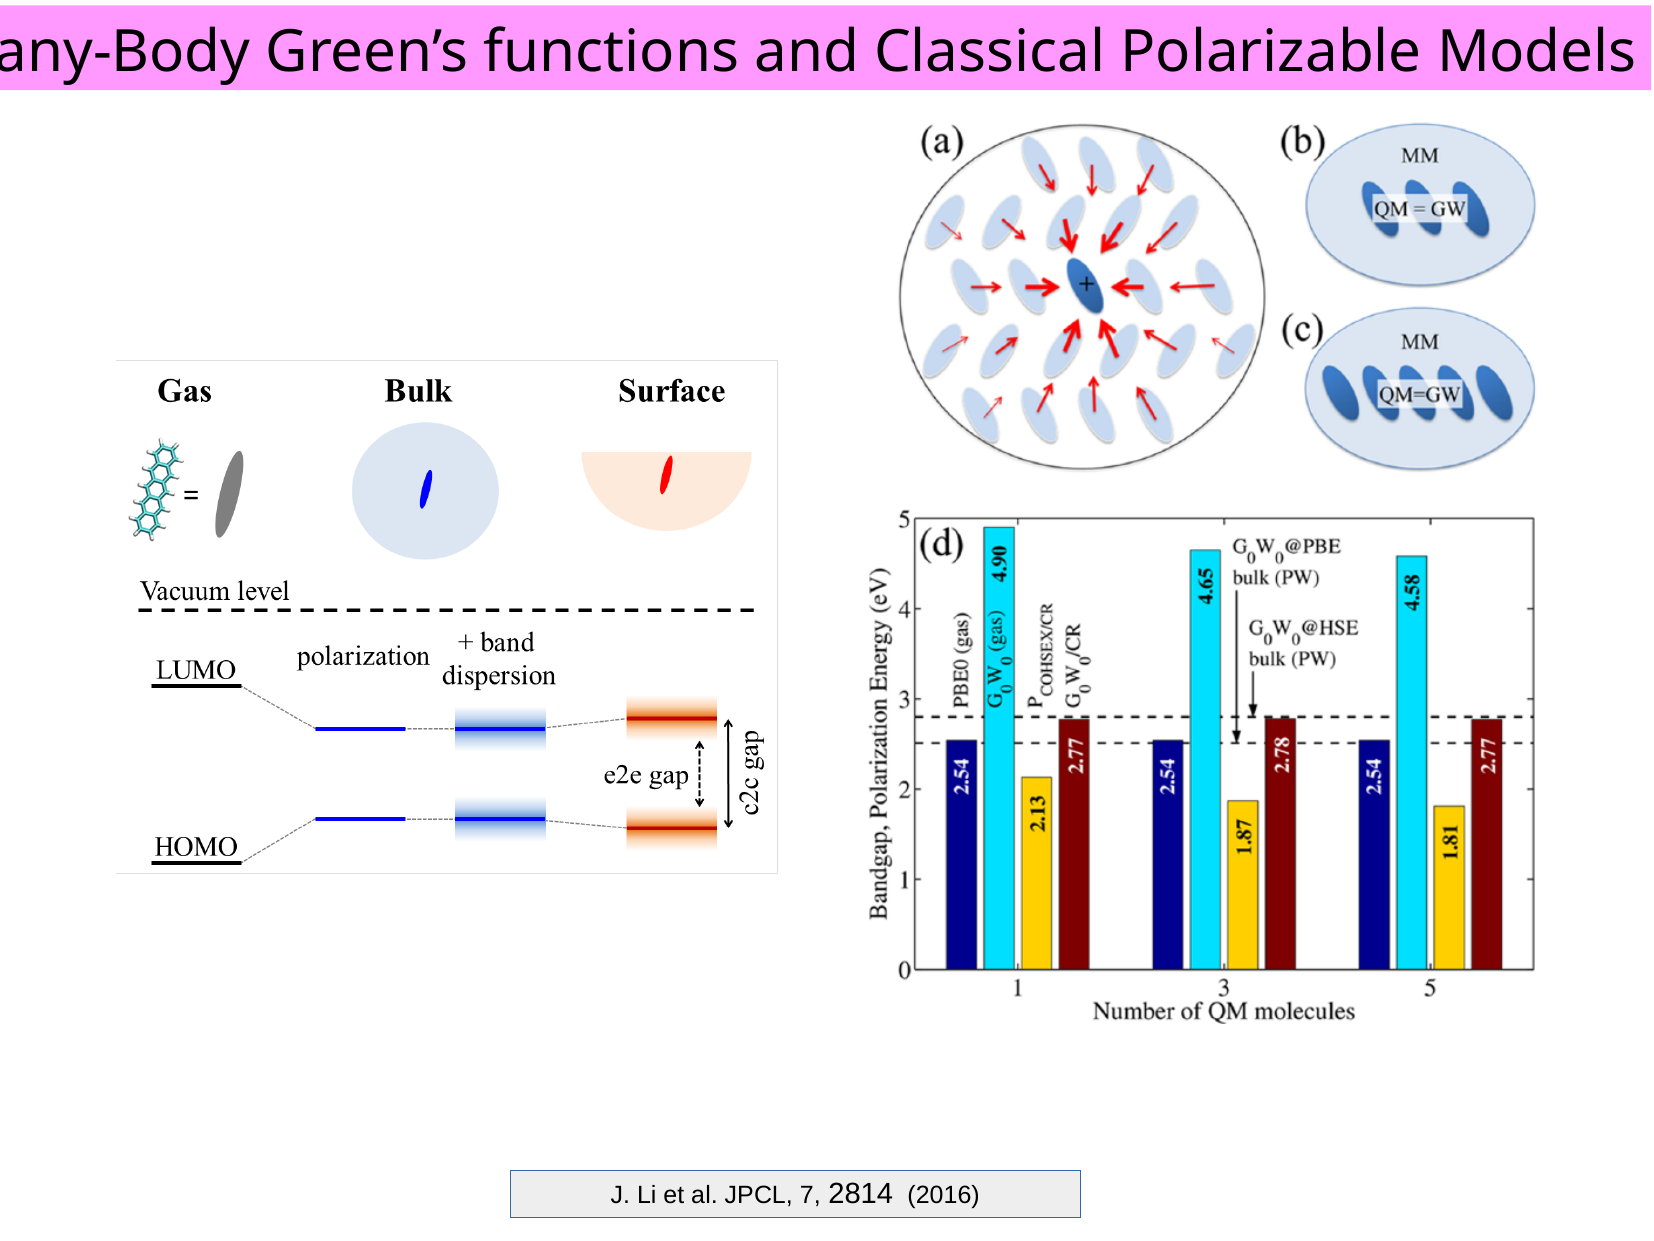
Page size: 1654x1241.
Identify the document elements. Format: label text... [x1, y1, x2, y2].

picture [116, 359, 781, 879]
picture [825, 104, 1576, 1039]
text_box J. Li et al. JPCL, 7, 2814 (2016) [510, 1170, 1081, 1218]
text_box Many-Body Green’s functions and Classical Polarizable Models [0, 5, 1652, 91]
